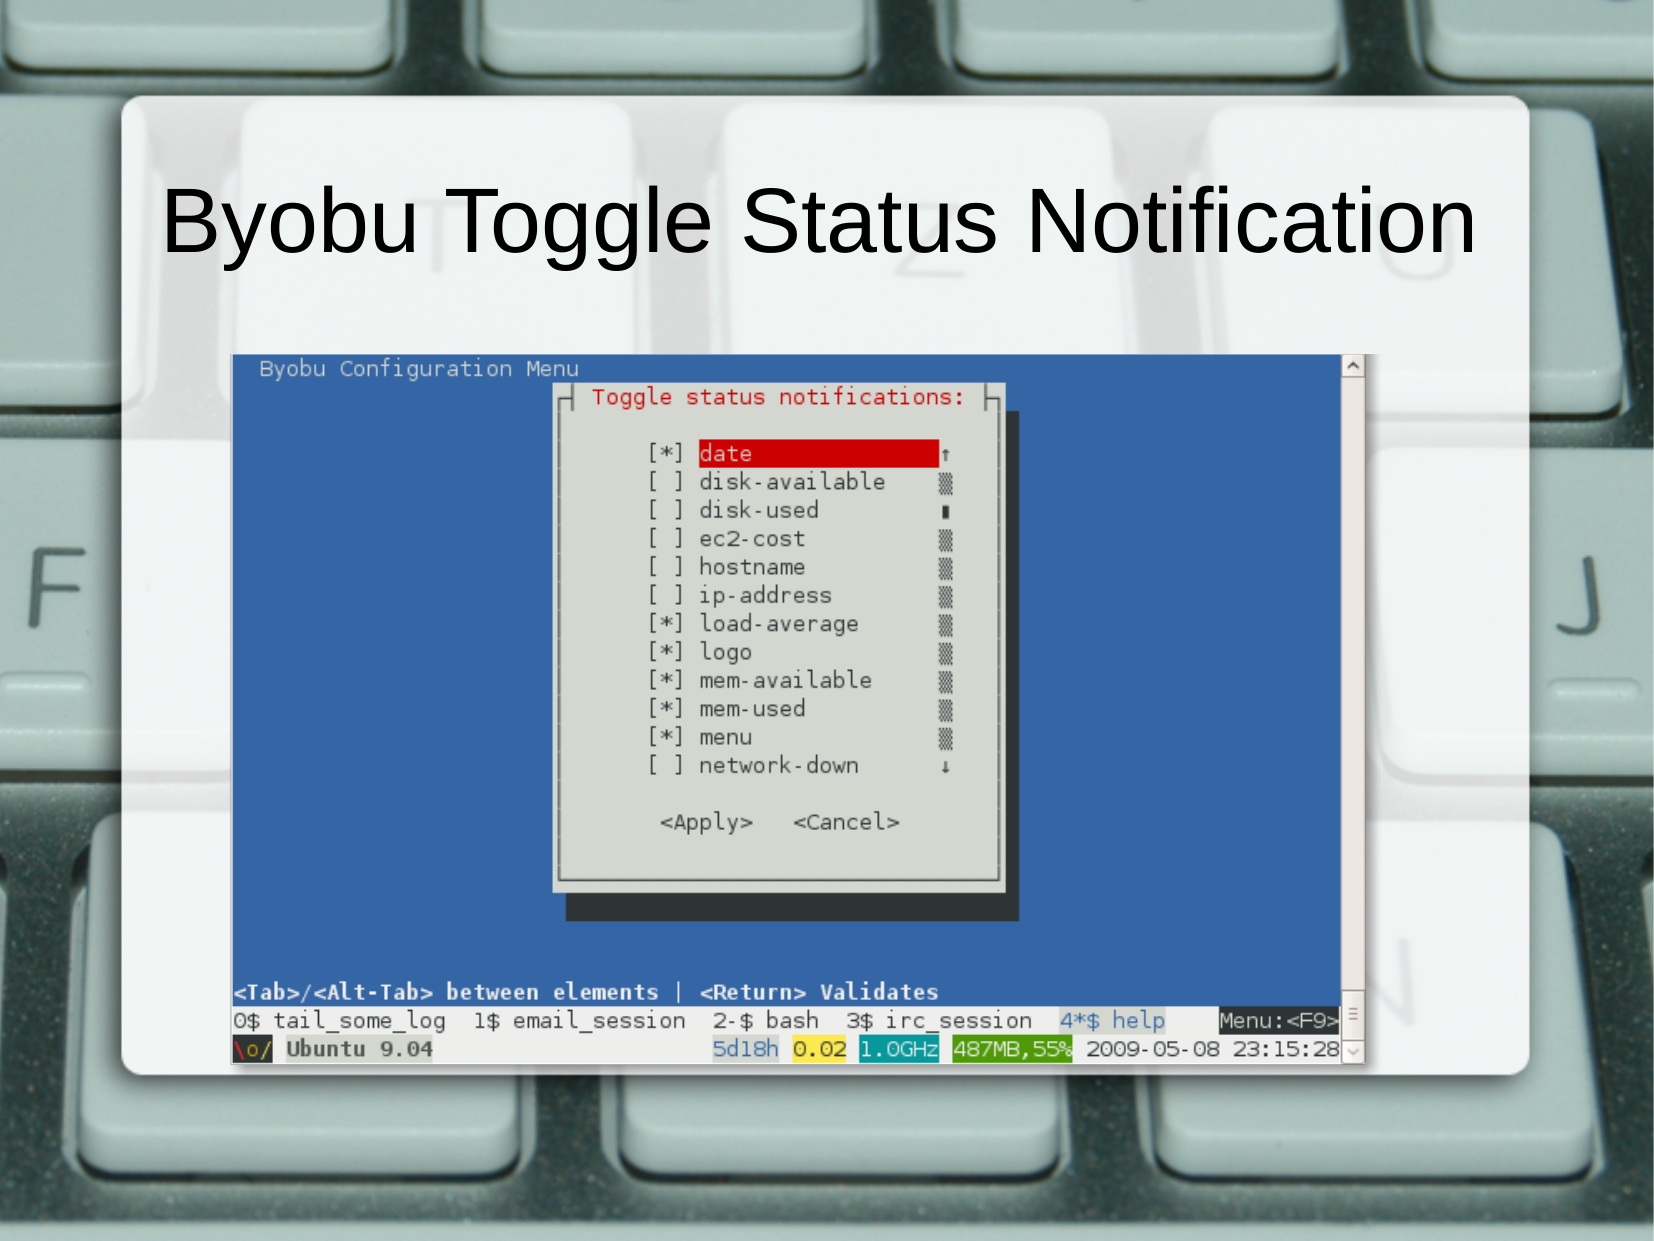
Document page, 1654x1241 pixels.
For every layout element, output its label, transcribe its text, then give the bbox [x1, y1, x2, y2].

chart [147, 354, 1506, 1241]
title Byobu Toggle Status Notification [135, 125, 1506, 318]
picture [0, 0, 1654, 1241]
